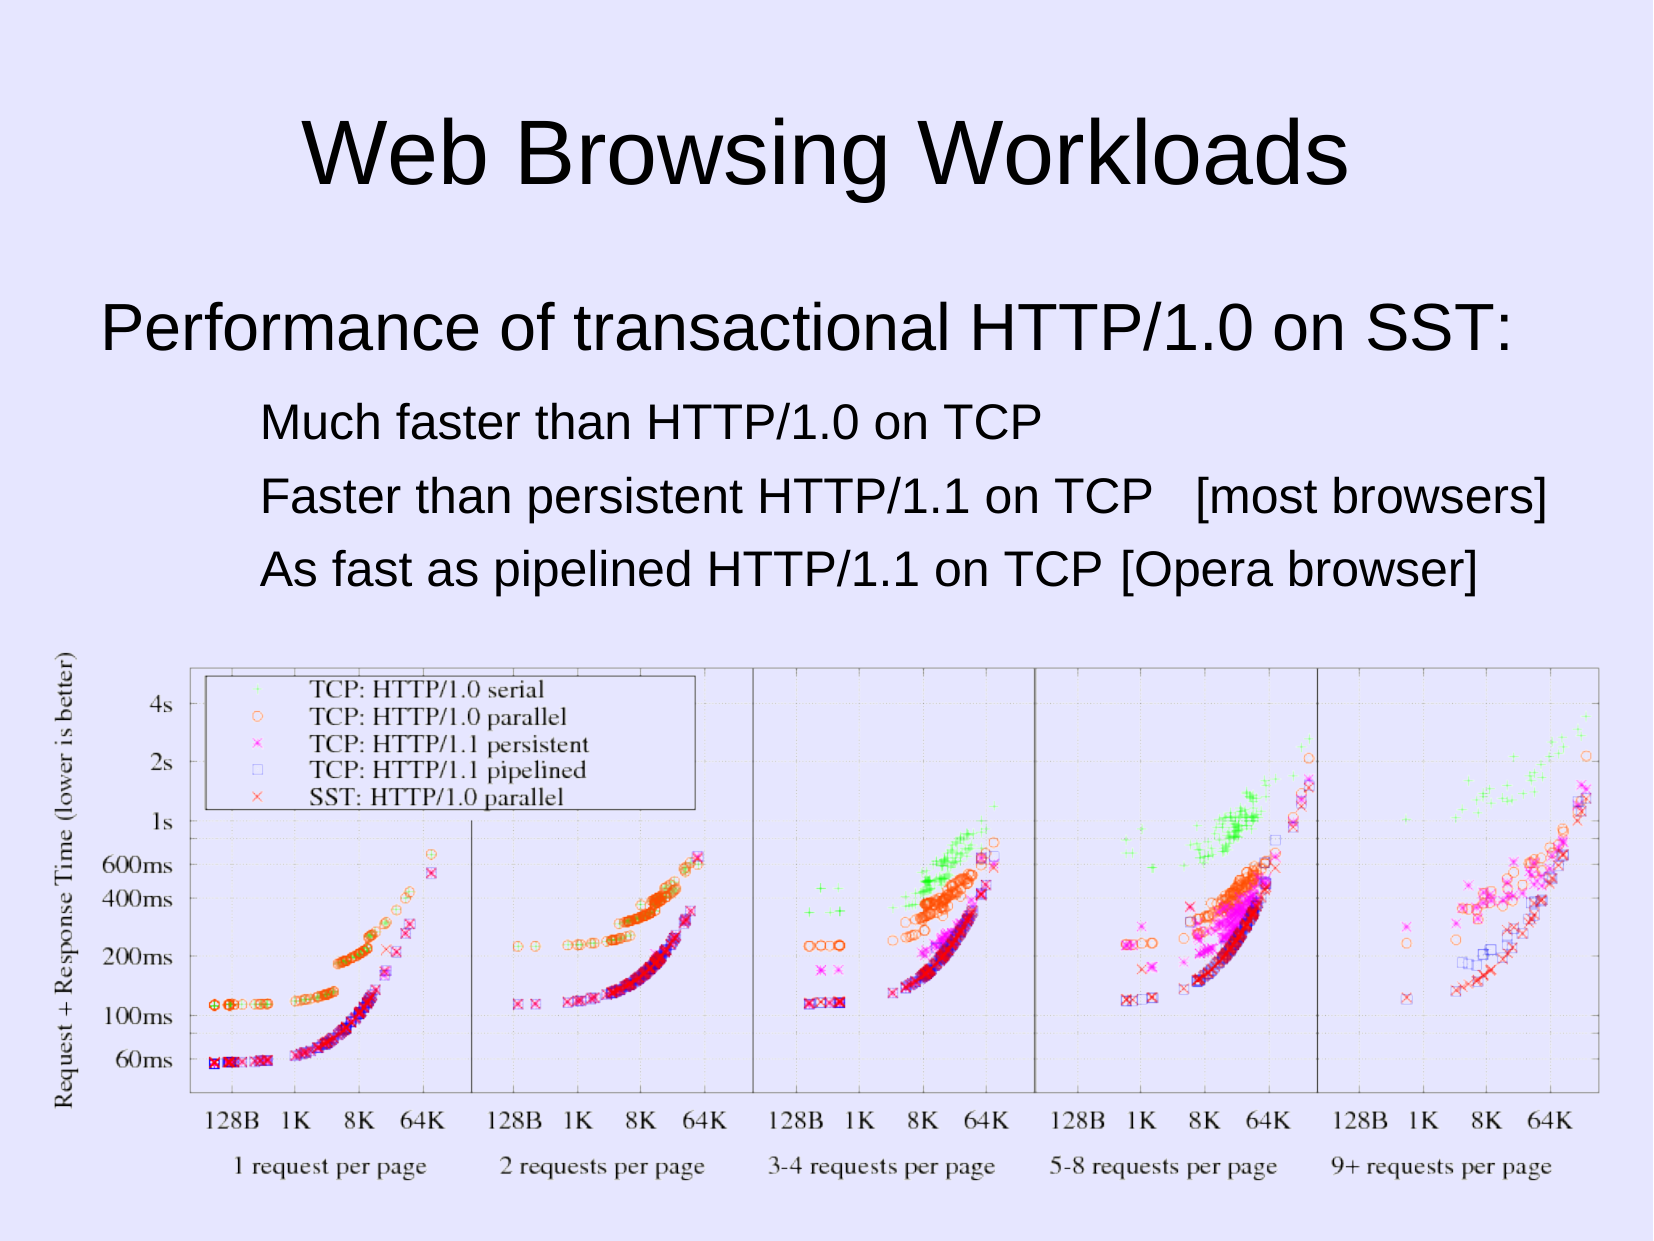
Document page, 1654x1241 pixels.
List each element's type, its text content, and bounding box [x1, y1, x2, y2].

list Performance of transactional HTTP/1.0 on SST: Much faster than HTTP/1.0 on TCP Faster than persistent HTTP/1.1 on TCP [most browsers] As fast as pipelined HTTP/1.1 on TCP [Opera browser] [82, 290, 1571, 637]
title Web Browsing Workloads [82, 49, 1571, 257]
picture [37, 637, 1645, 1201]
